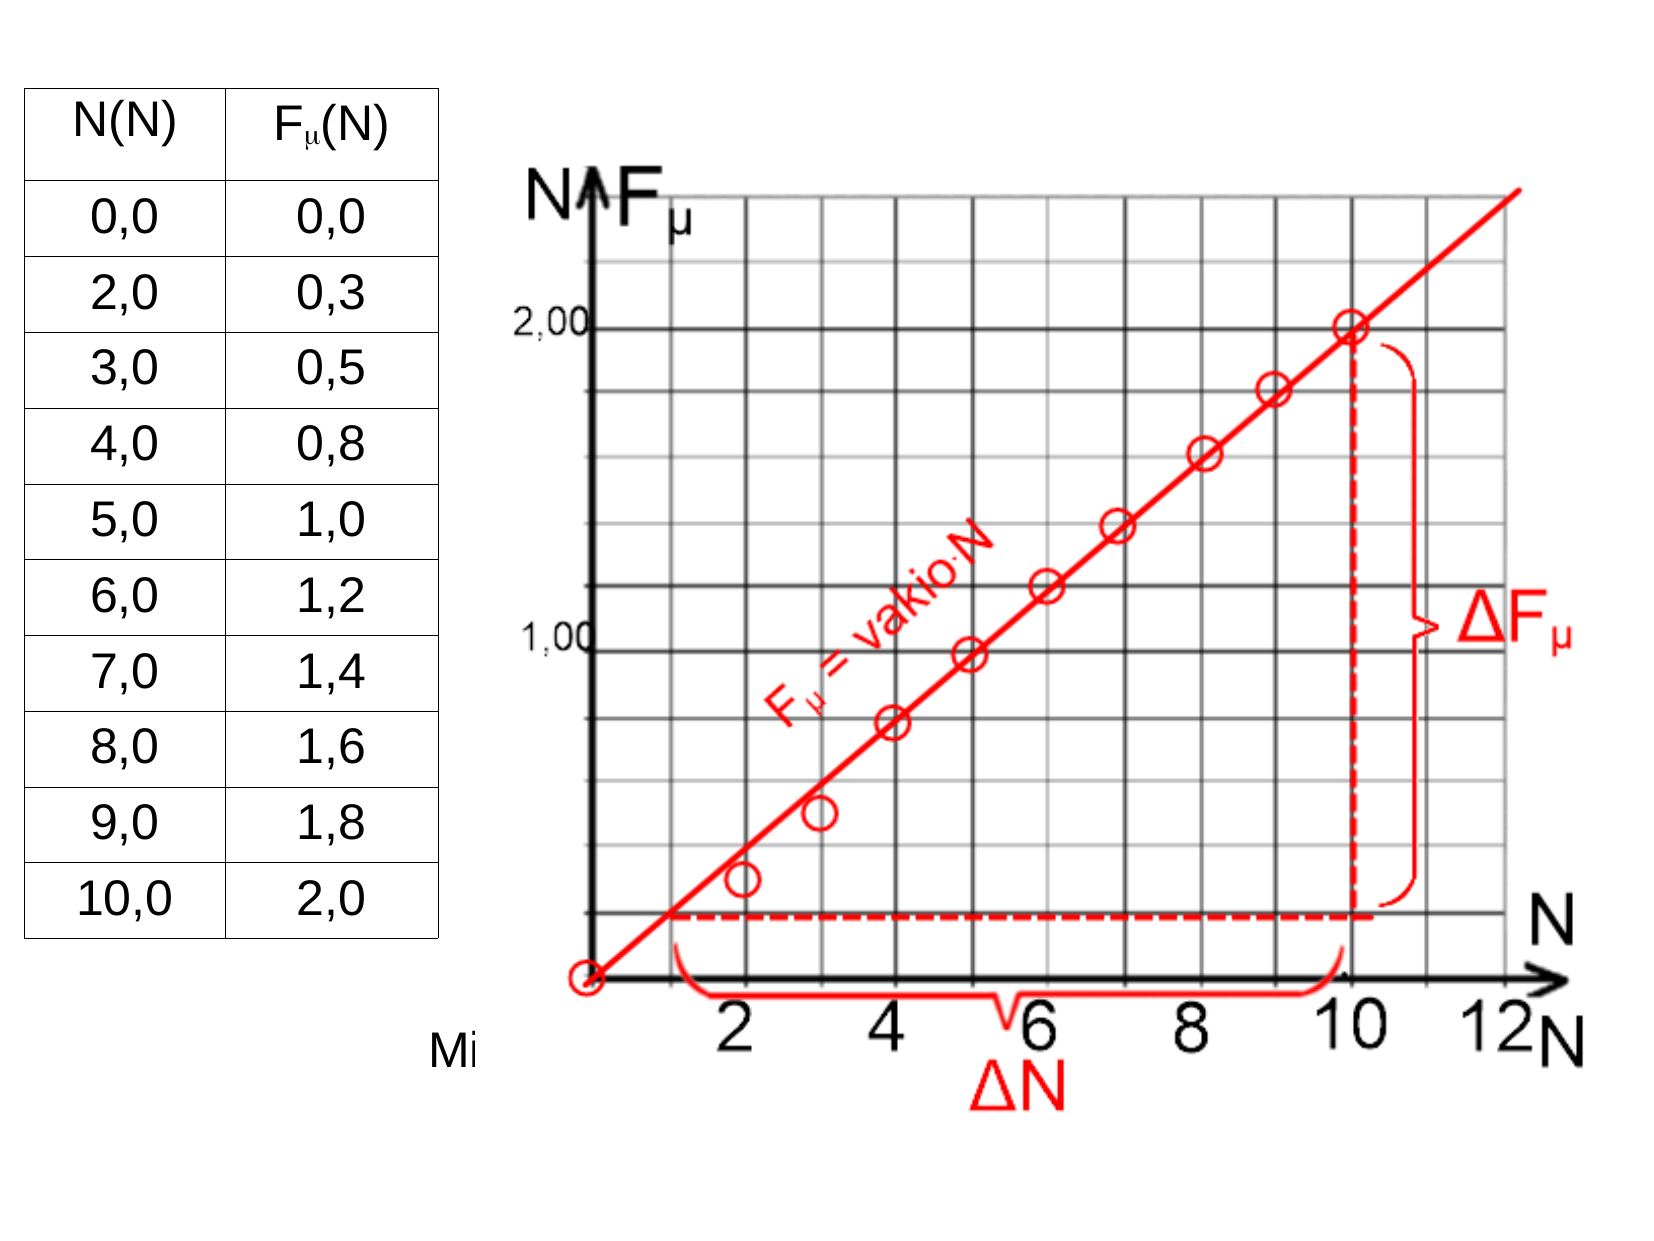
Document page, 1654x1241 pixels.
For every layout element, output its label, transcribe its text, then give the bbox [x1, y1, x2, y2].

table_cell 5,0 [25, 485, 225, 559]
table_cell 6,0 [25, 560, 225, 635]
picture [475, 94, 1610, 1150]
table_cell 9,0 [25, 788, 225, 862]
table_cell 0,5 [226, 333, 438, 408]
table_cell 4,0 [25, 409, 225, 484]
table_cell 1,0 [226, 485, 438, 559]
table_cell 2,0 [25, 257, 225, 332]
table_cell 1,4 [226, 636, 438, 711]
table_cell 2,0 [226, 863, 438, 938]
table_cell 0,0 [25, 181, 225, 256]
table_cell 10,0 [25, 863, 225, 938]
table_cell 0,3 [226, 257, 438, 332]
table_cell 1,8 [226, 788, 438, 862]
table_header Fm(N) [226, 89, 438, 180]
table_cell 1,6 [226, 712, 438, 787]
text_box Mitattu 27.11.2020 [413, 1015, 475, 1087]
table_cell 1,2 [226, 560, 438, 635]
table_cell 3,0 [25, 333, 225, 408]
table_cell 7,0 [25, 636, 225, 711]
table_cell 0,8 [226, 409, 438, 484]
table_cell 0,0 [226, 181, 438, 256]
table_header N(N) [25, 89, 225, 180]
table_cell 8,0 [25, 712, 225, 787]
